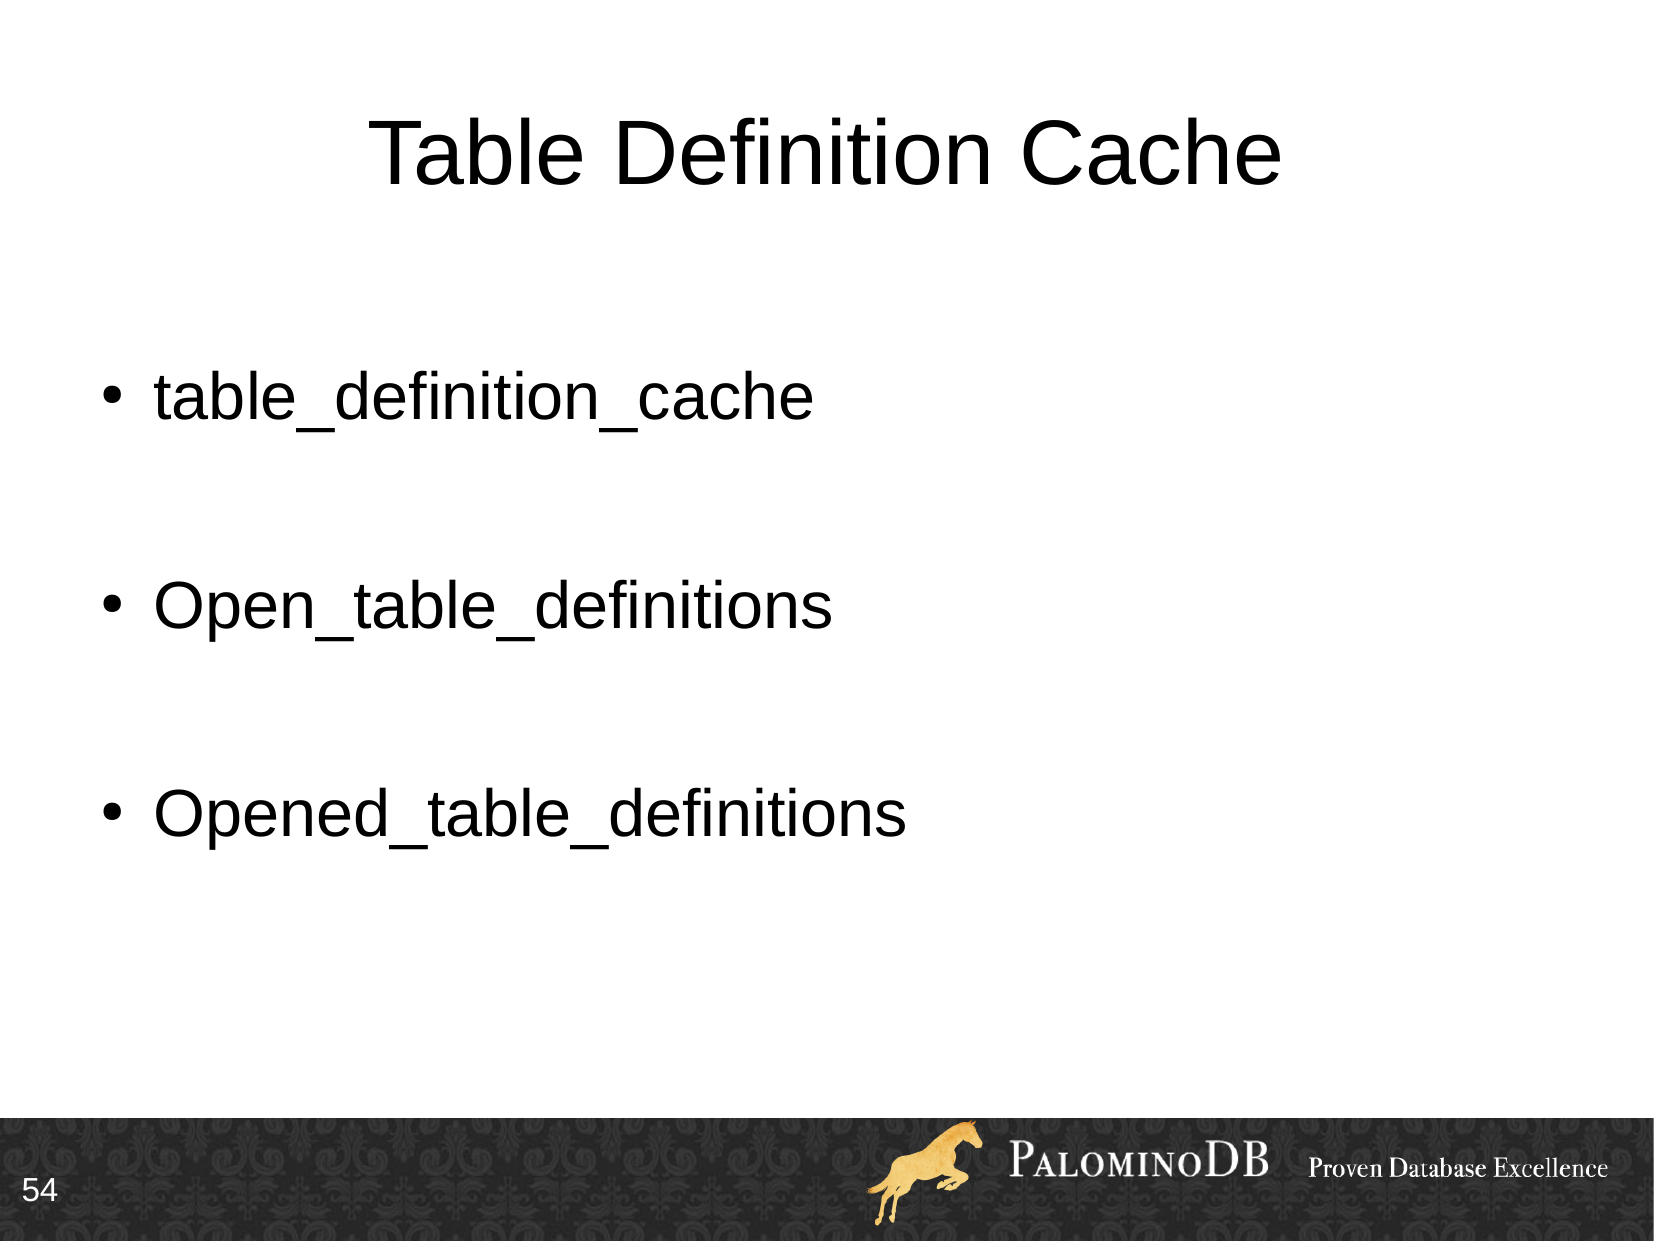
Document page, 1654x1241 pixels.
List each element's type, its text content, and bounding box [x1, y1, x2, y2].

list table_definition_cache Open_table_definitions Opened_table_definitions [82, 254, 1571, 1076]
picture [0, 1109, 1654, 1241]
title Table Definition Cache [82, 49, 1571, 254]
